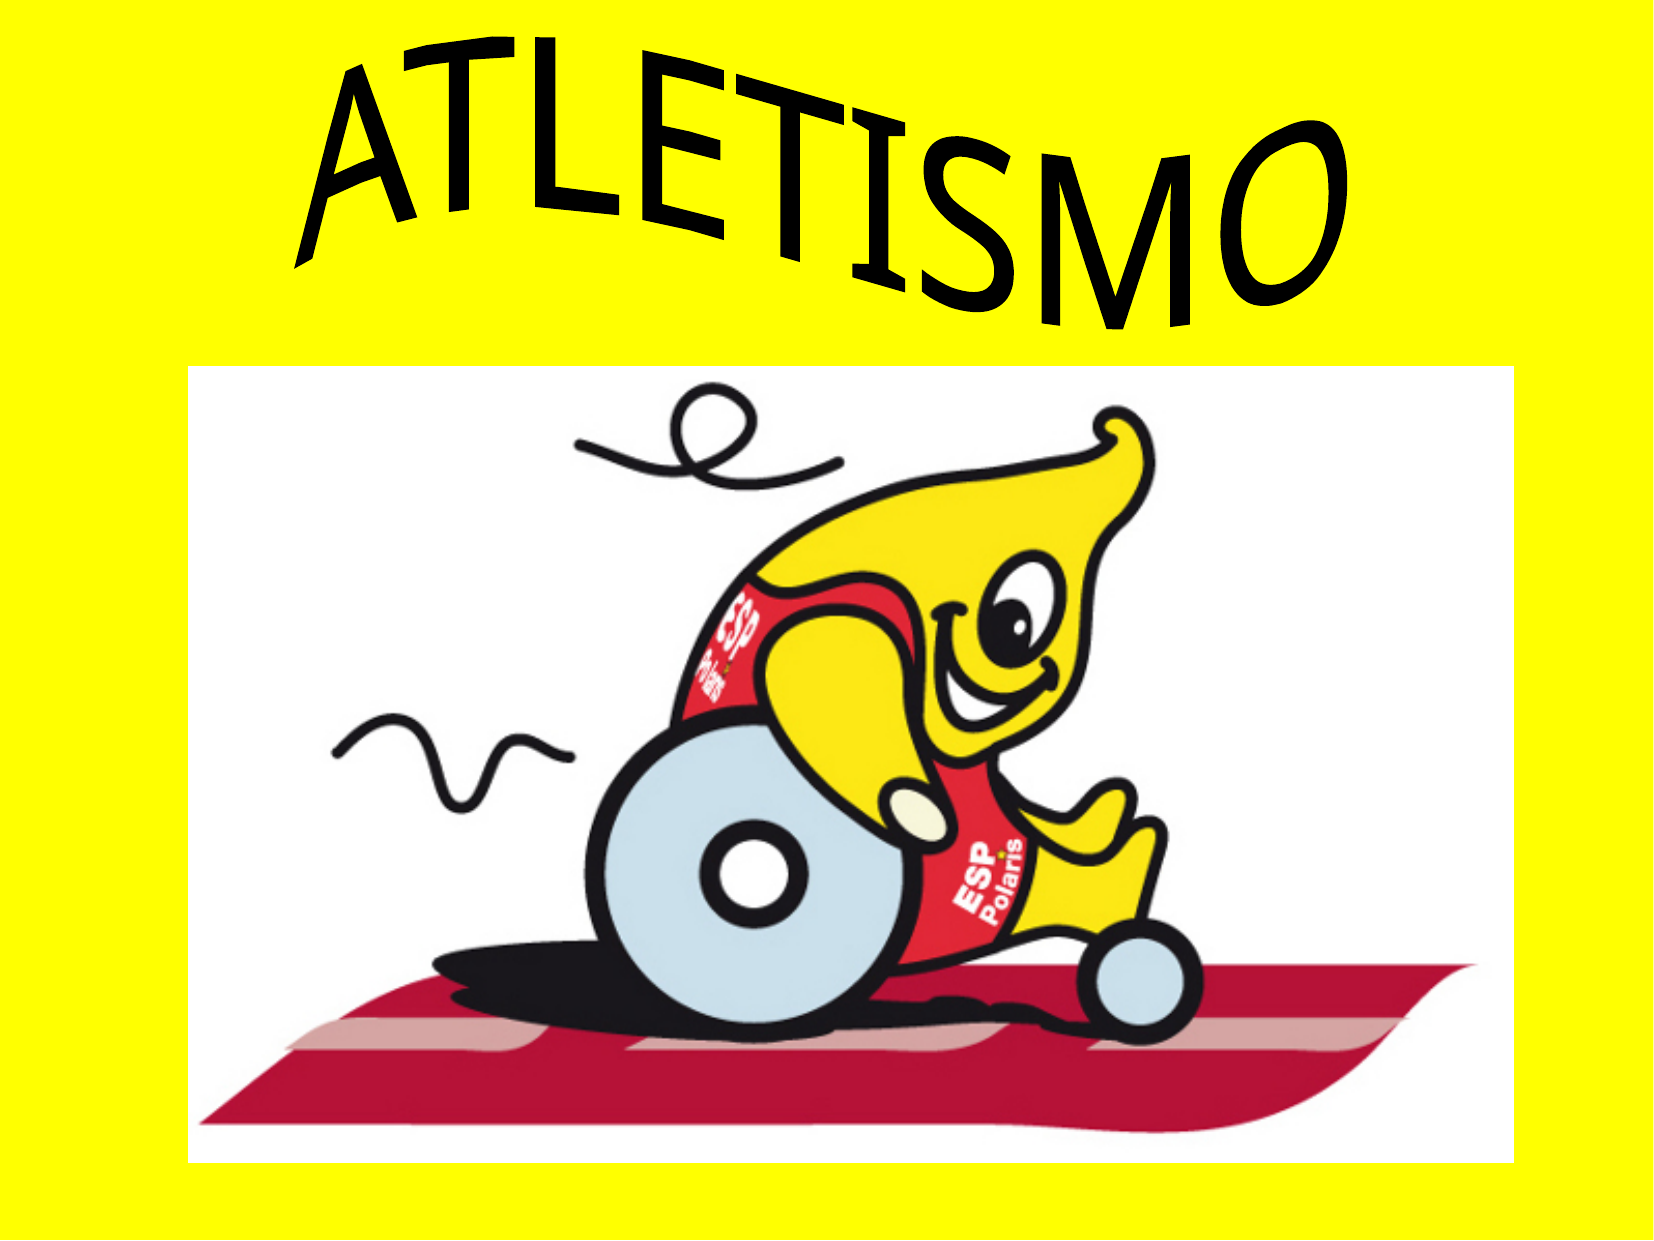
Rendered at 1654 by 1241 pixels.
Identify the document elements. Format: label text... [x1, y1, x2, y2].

picture [188, 366, 1514, 1163]
text_box ATLETISMO [922, 136, 1014, 312]
text_box ATLETISMO [853, 108, 905, 292]
text_box ATLETISMO [1042, 154, 1190, 329]
text_box ATLETISMO [535, 37, 619, 215]
text_box ATLETISMO [295, 64, 417, 268]
text_box ATLETISMO [404, 37, 514, 212]
text_box ATLETISMO [1221, 121, 1347, 306]
text_box ATLETISMO [736, 74, 844, 262]
text_box ATLETISMO [643, 51, 724, 240]
